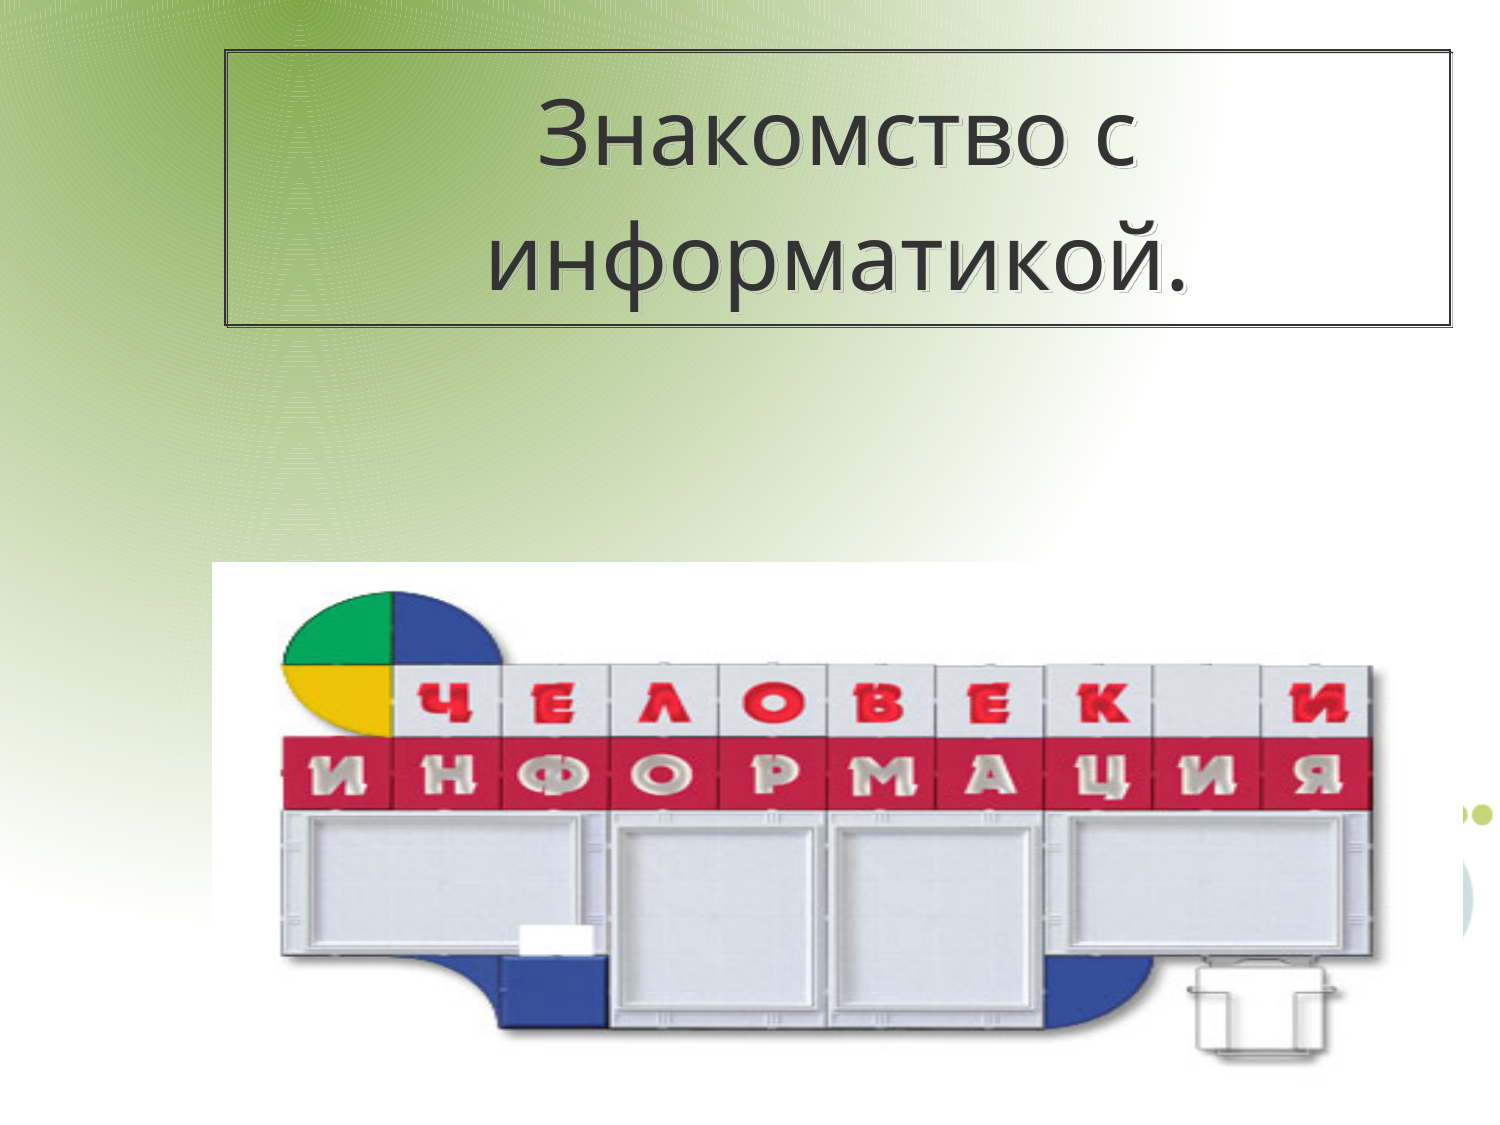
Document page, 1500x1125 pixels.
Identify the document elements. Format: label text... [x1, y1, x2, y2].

title Знакомство с информатикой. [224, 49, 1450, 325]
picture [212, 562, 1500, 1109]
